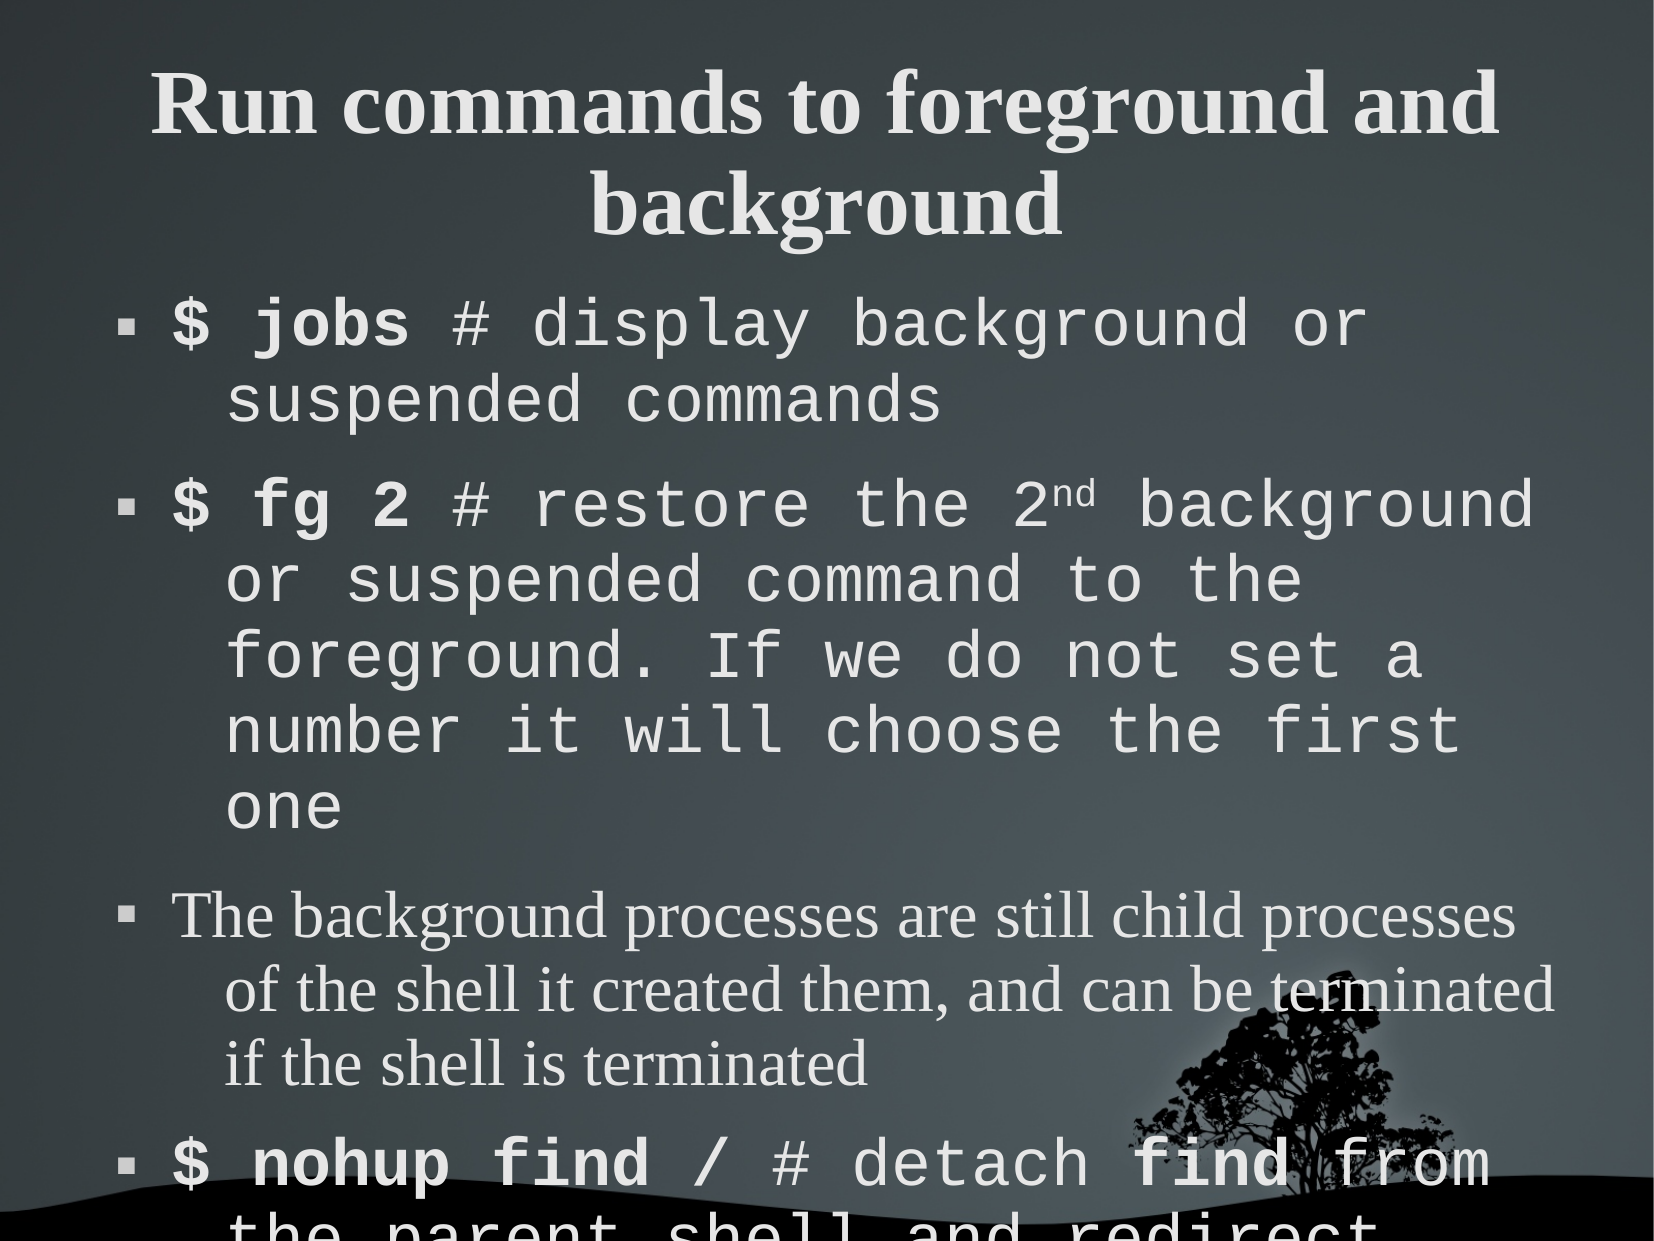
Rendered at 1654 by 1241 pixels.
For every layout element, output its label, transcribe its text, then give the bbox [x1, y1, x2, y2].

picture [315, 1228, 333, 1239]
picture [556, 1229, 572, 1241]
picture [1115, 1228, 1133, 1239]
picture [276, 1229, 292, 1241]
picture [396, 1229, 413, 1241]
picture [1275, 1228, 1293, 1239]
picture [716, 1229, 732, 1241]
list $ jobs # display background or suspended commands $ fg 2 # restore the 2nd background or suspended command to the foreground. If we do not set a number it will choose the first one The background processes are still child processes of the shell it created them, and can be terminated if the shell is terminated $ nohup find / # detach find from the parent shell and redirect stdout and stderr to the nohup.out file. [82, 290, 1571, 1182]
picture [0, 0, 1654, 1241]
picture [755, 1228, 773, 1239]
picture [956, 1229, 972, 1241]
title Run commands to foreground and background [82, 33, 1571, 273]
picture [1155, 1229, 1172, 1241]
picture [515, 1228, 533, 1239]
picture [995, 1229, 1012, 1241]
